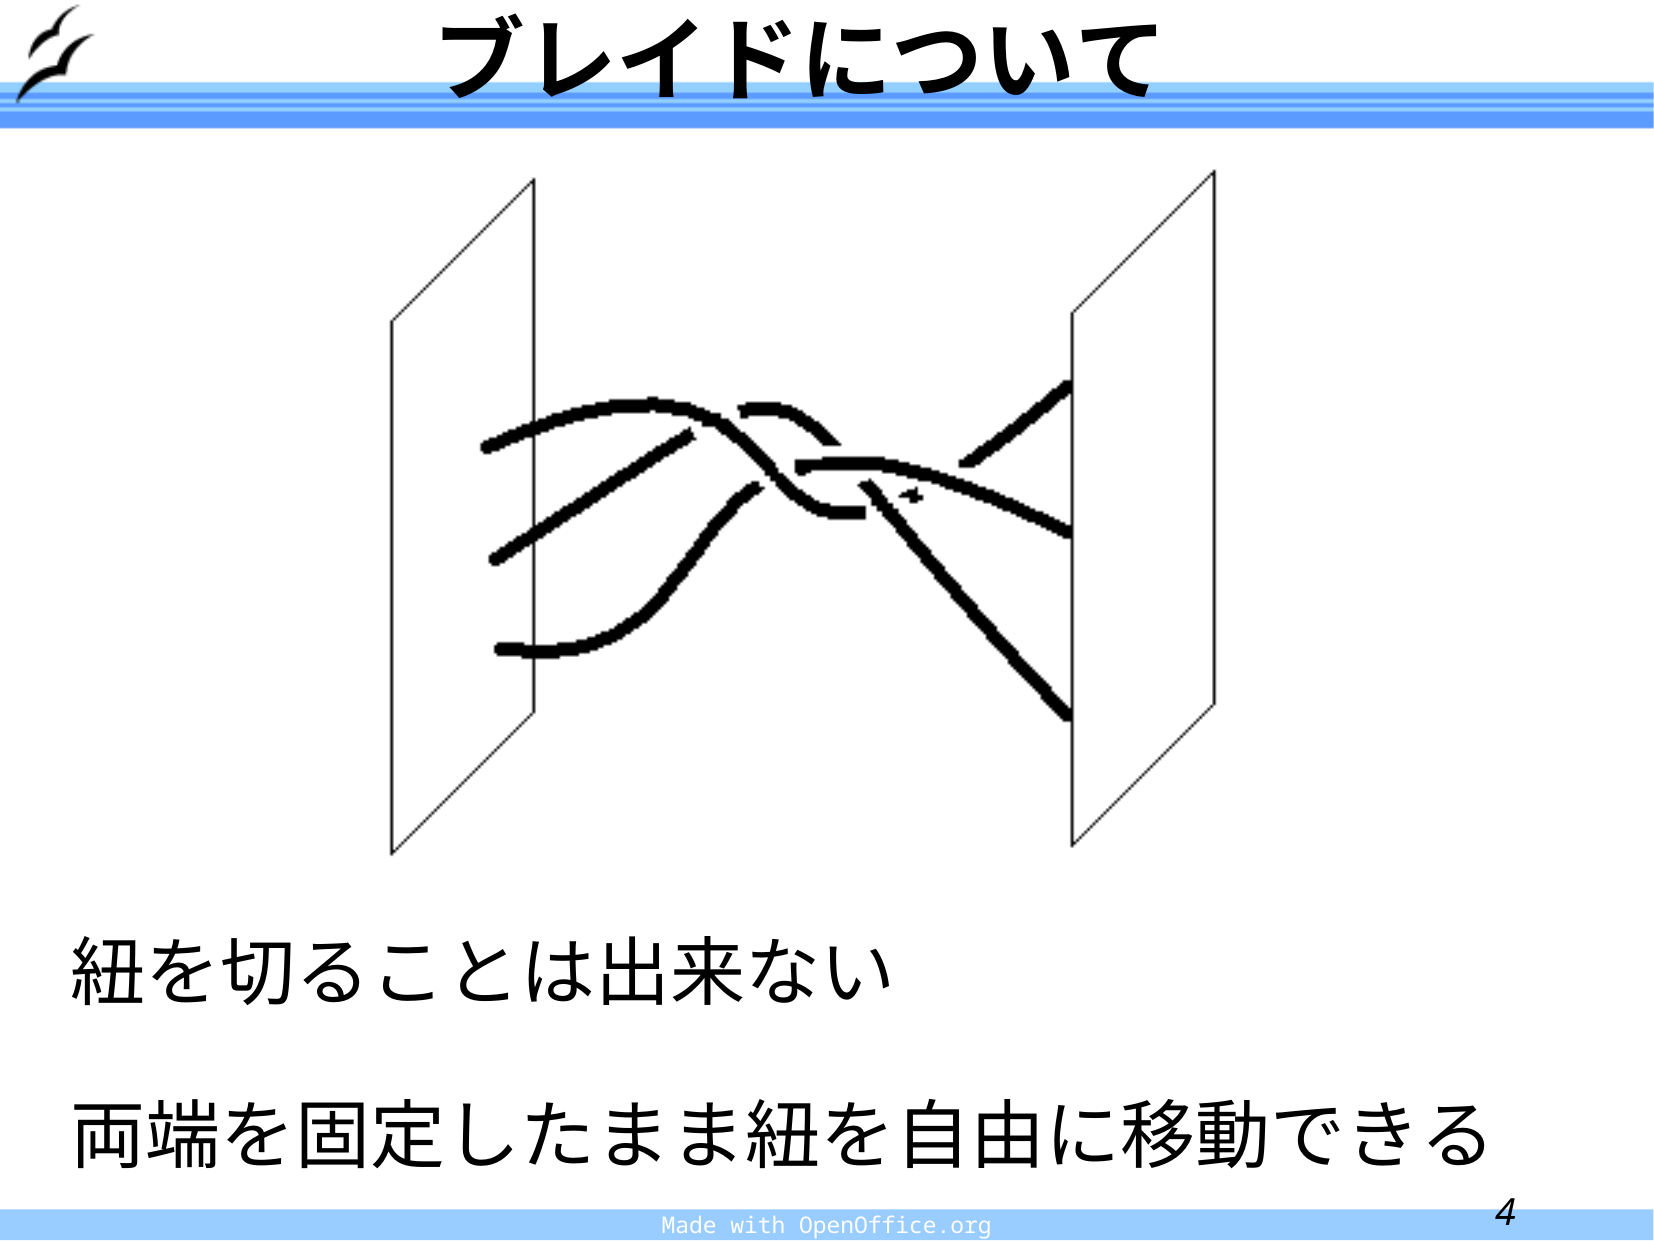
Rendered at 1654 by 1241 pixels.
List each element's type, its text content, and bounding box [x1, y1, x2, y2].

subtitle 紐を切ることは出来ない 両端を固定したまま紐を自由に移動できる [0, 856, 1654, 1187]
title ブレイドについて [94, 3, 1507, 103]
picture [0, 0, 1654, 856]
